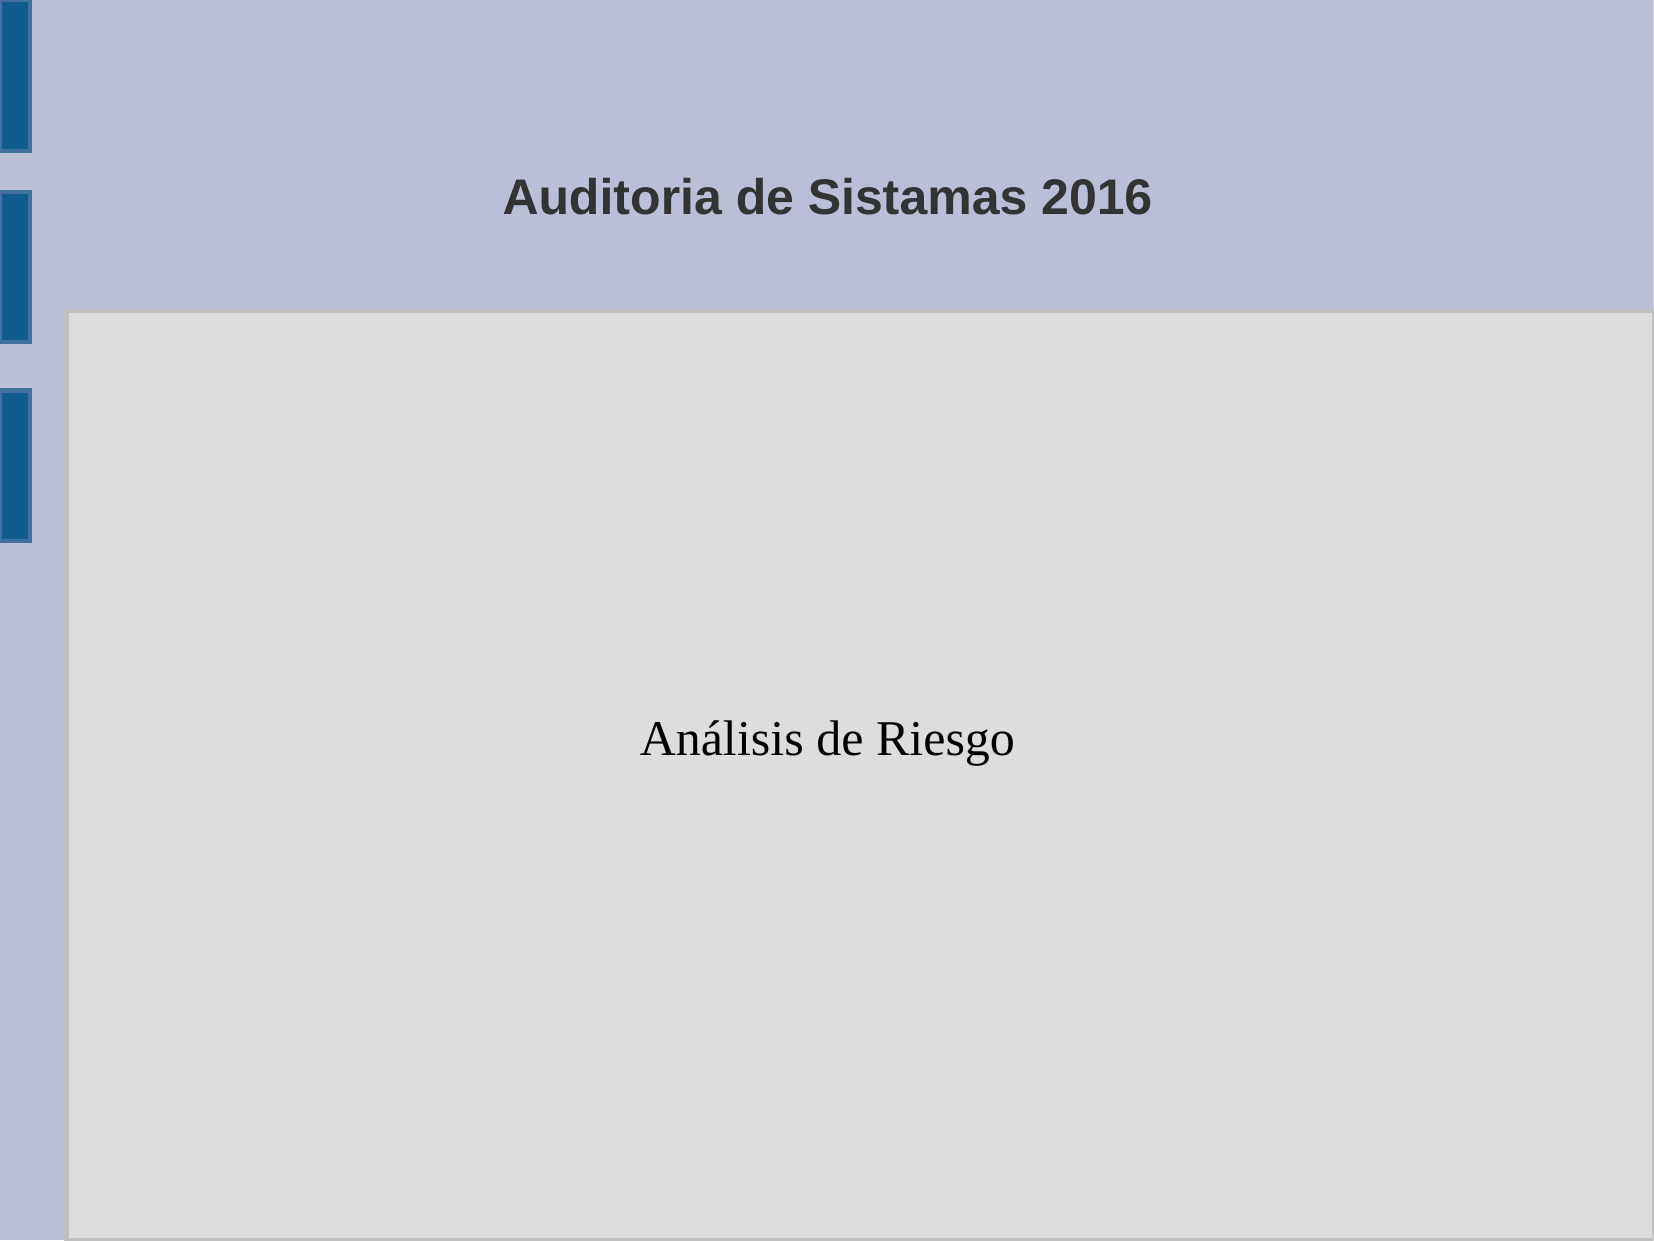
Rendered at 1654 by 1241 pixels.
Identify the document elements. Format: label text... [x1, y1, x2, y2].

subtitle Análisis de Riesgo [121, 344, 1534, 1127]
title Auditoria de Sistamas 2016 [121, 91, 1534, 299]
